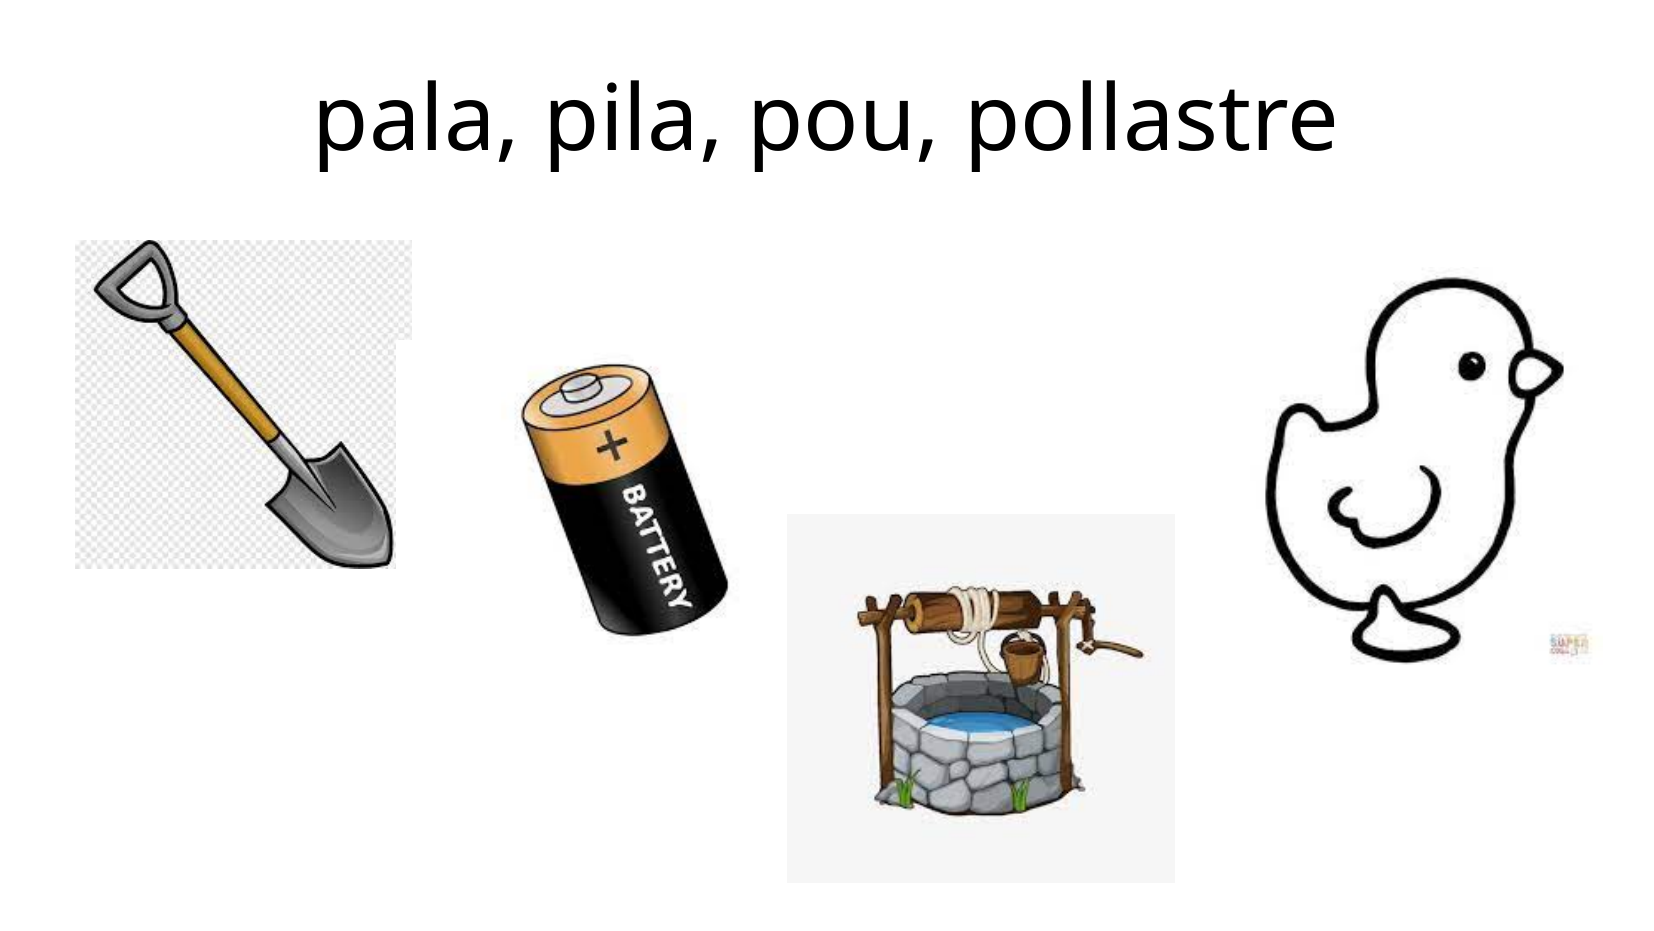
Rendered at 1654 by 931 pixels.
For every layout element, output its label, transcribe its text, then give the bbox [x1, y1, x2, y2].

title pala, pila, pou, pollastre [82, 37, 1571, 193]
picture [75, 240, 1175, 883]
picture [1209, 267, 1603, 670]
